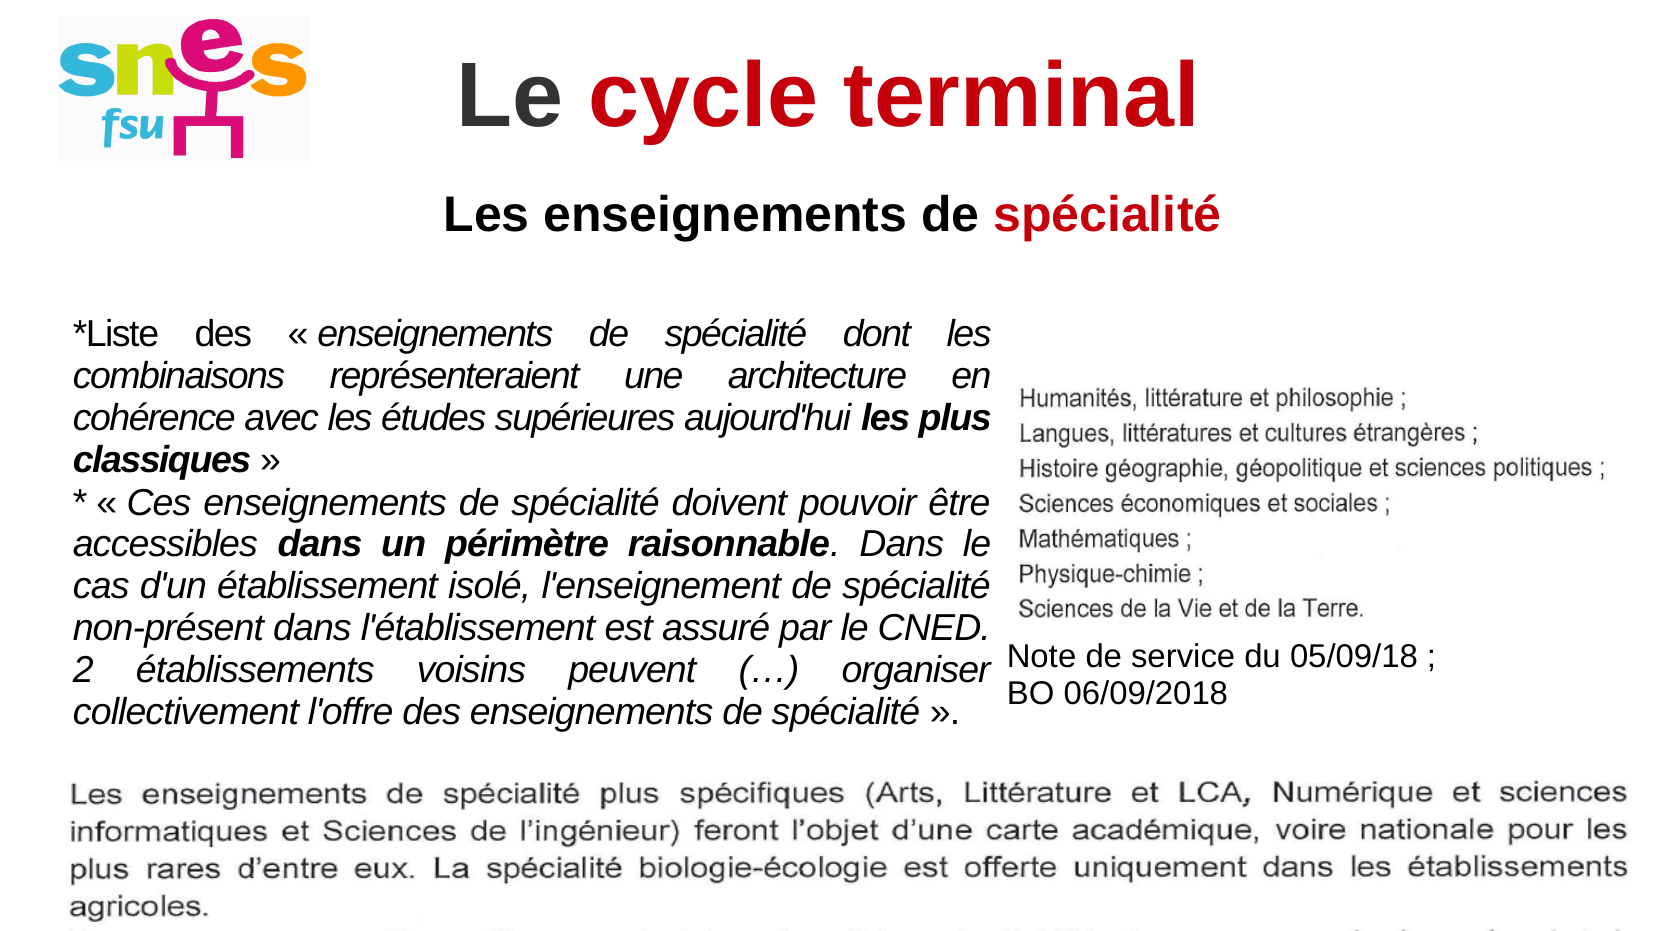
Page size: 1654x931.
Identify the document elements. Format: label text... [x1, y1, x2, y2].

text_box Les enseignements de spécialité [425, 178, 1241, 252]
title Le cycle terminal [122, 0, 1535, 180]
picture [58, 775, 1639, 931]
picture [58, 17, 310, 161]
text_box *Liste des « enseignements de spécialité dont les combinaisons représenteraient une architecture en cohérence avec les études supérieures aujourd'hui les plus classiques » * « Ces enseignements de spécialité doivent pouvoir être accessibles dans un périmètre raisonnable. Dans le cas d'un établissement isolé, l'enseignement de spécialité non-présent dans l'établissement est assuré par le CNED. 2 établissements voisins peuvent (…) organiser collectivement l'offre des enseignements de spécialité ». [58, 305, 1005, 756]
picture [1016, 382, 1613, 626]
text_box Note de service du 05/09/18 ; BO 06/09/2018 [992, 630, 1642, 719]
